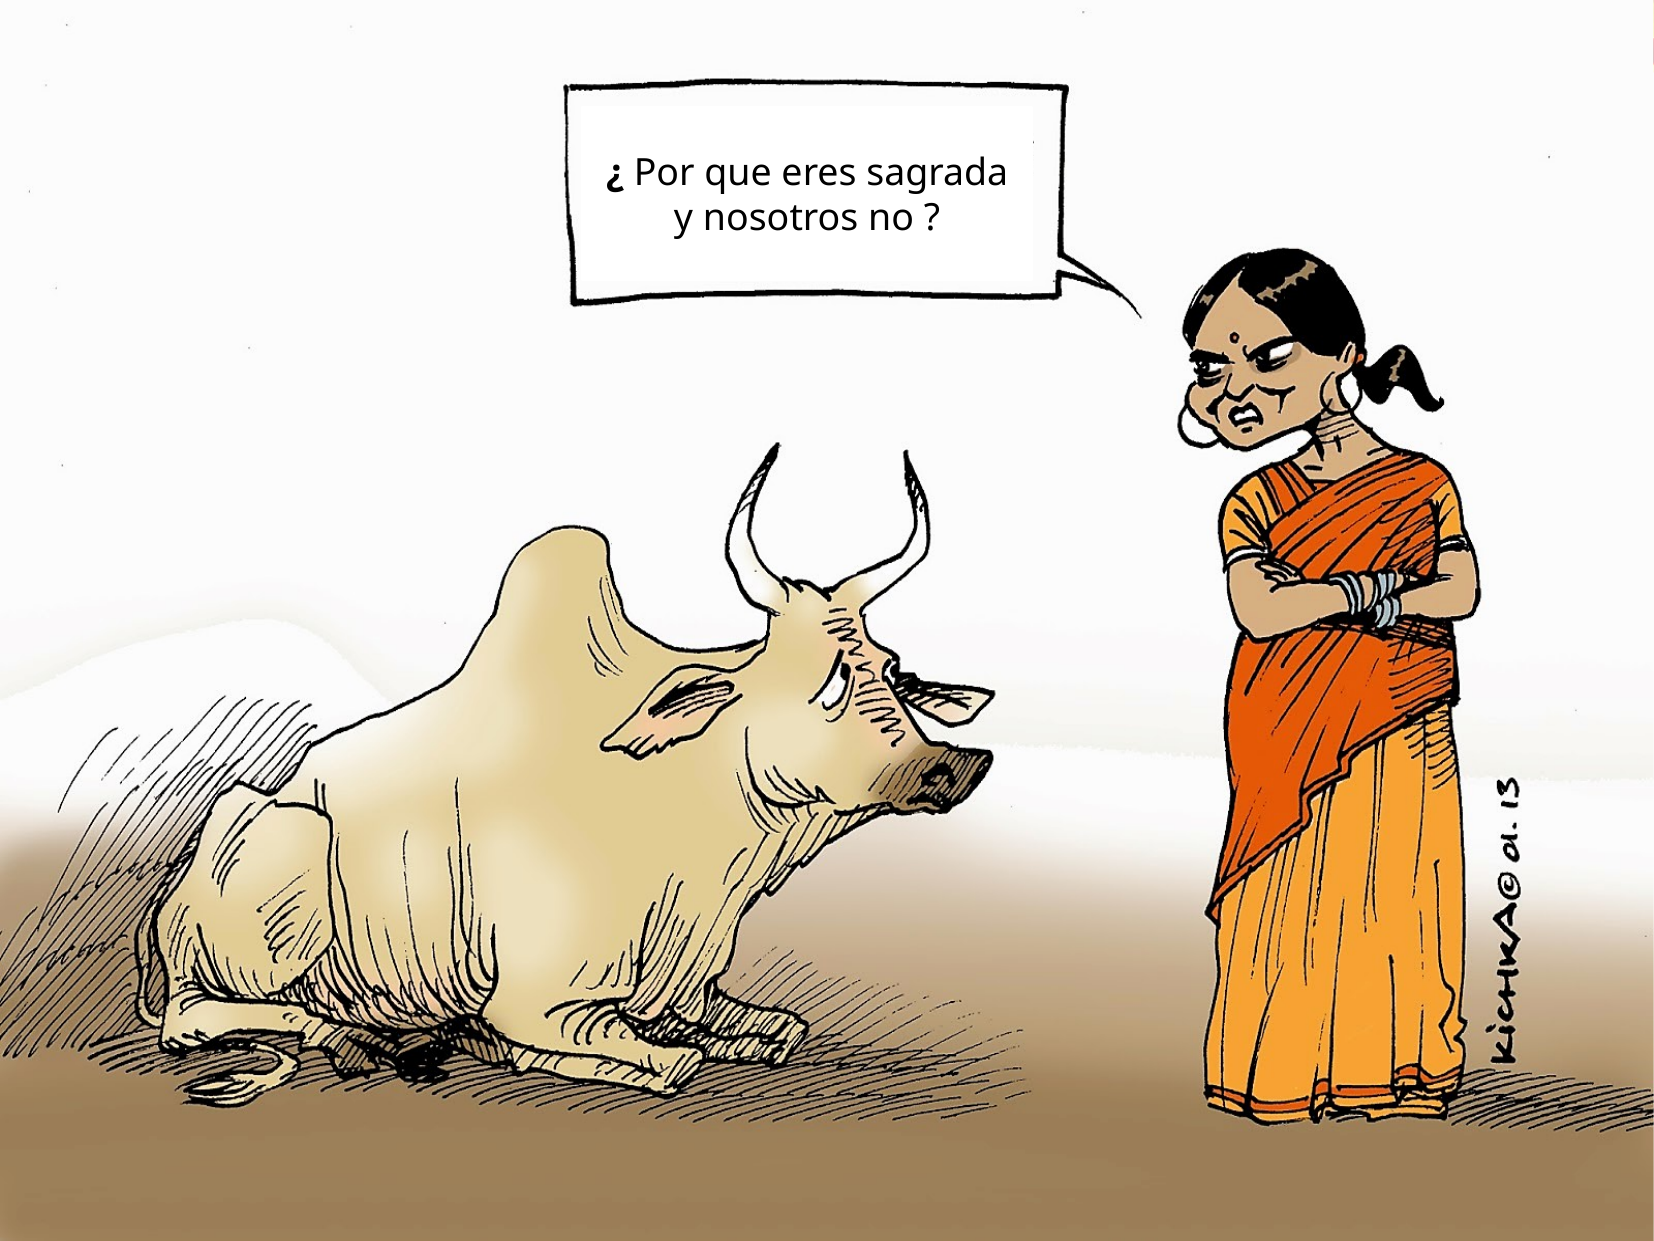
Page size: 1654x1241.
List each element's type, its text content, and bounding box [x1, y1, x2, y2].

text_box ¿ Por que eres sagrada y nosotros no ? [582, 107, 1032, 280]
picture [0, 0, 1654, 1241]
